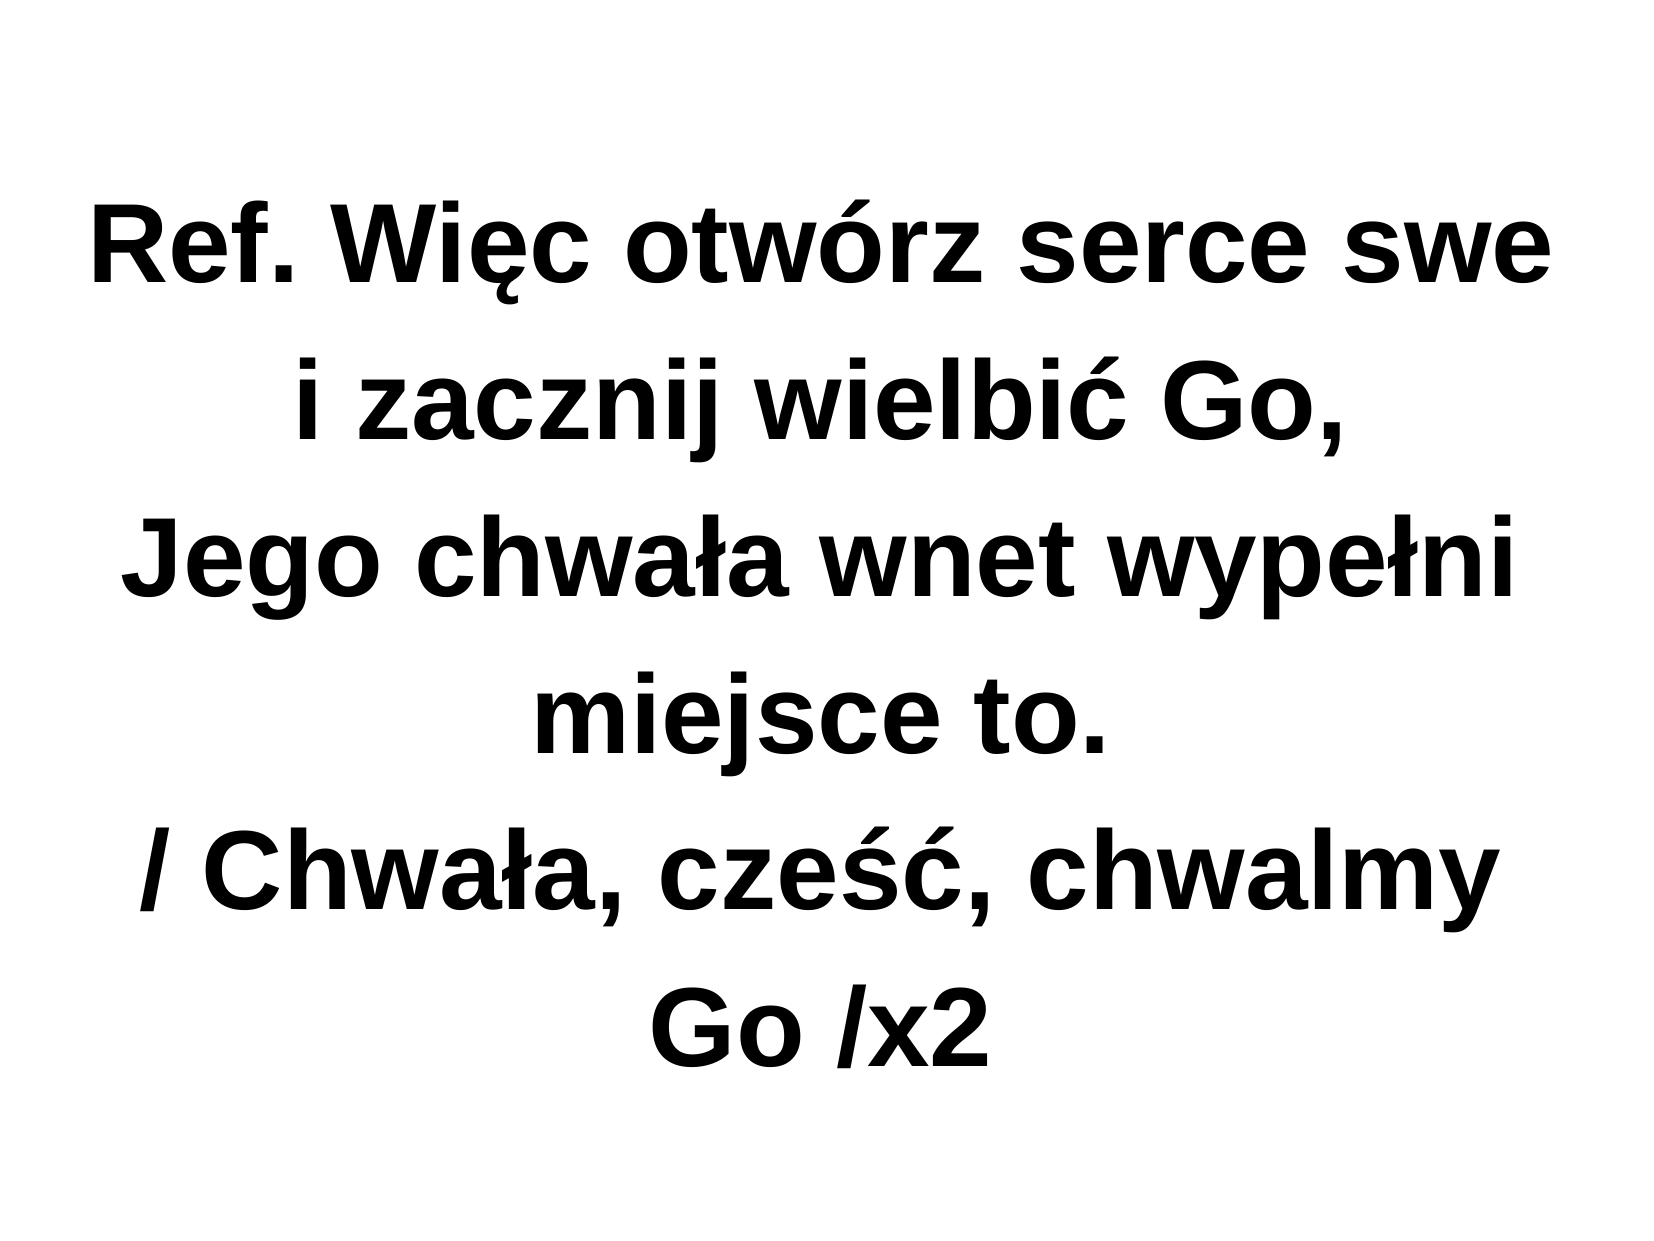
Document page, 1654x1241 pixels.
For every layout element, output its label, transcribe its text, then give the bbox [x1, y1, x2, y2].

subtitle Ref. Więc otwórz serce swe i zacznij wielbić Go, Jego chwała wnet wypełni miejsce to. / Chwała, cześć, chwalmy Go /x2 [0, 0, 1642, 1241]
